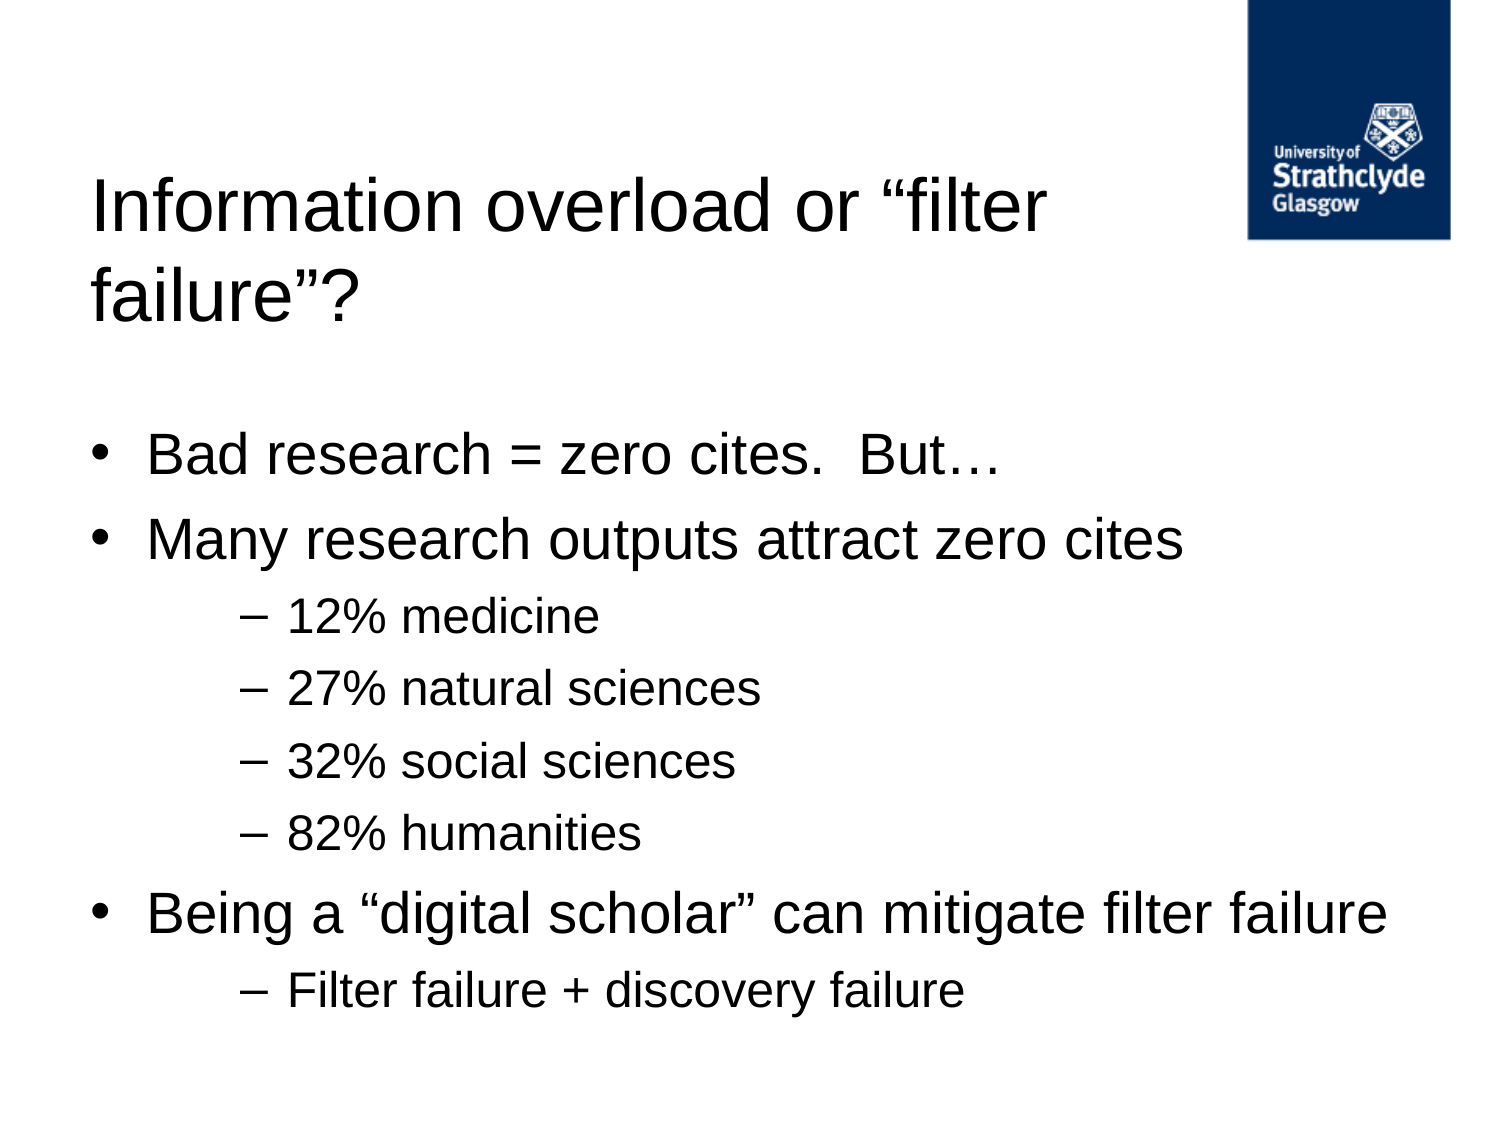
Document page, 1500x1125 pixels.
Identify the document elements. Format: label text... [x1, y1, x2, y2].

title Information overload or “filter failure”? [75, 149, 1247, 268]
list Bad research = zero cites. But… Many research outputs attract zero cites 12% medicine 27% natural sciences 32% social sciences 82% humanities Being a “digital scholar” can mitigate filter failure Filter failure + discovery failure [75, 408, 1426, 1106]
